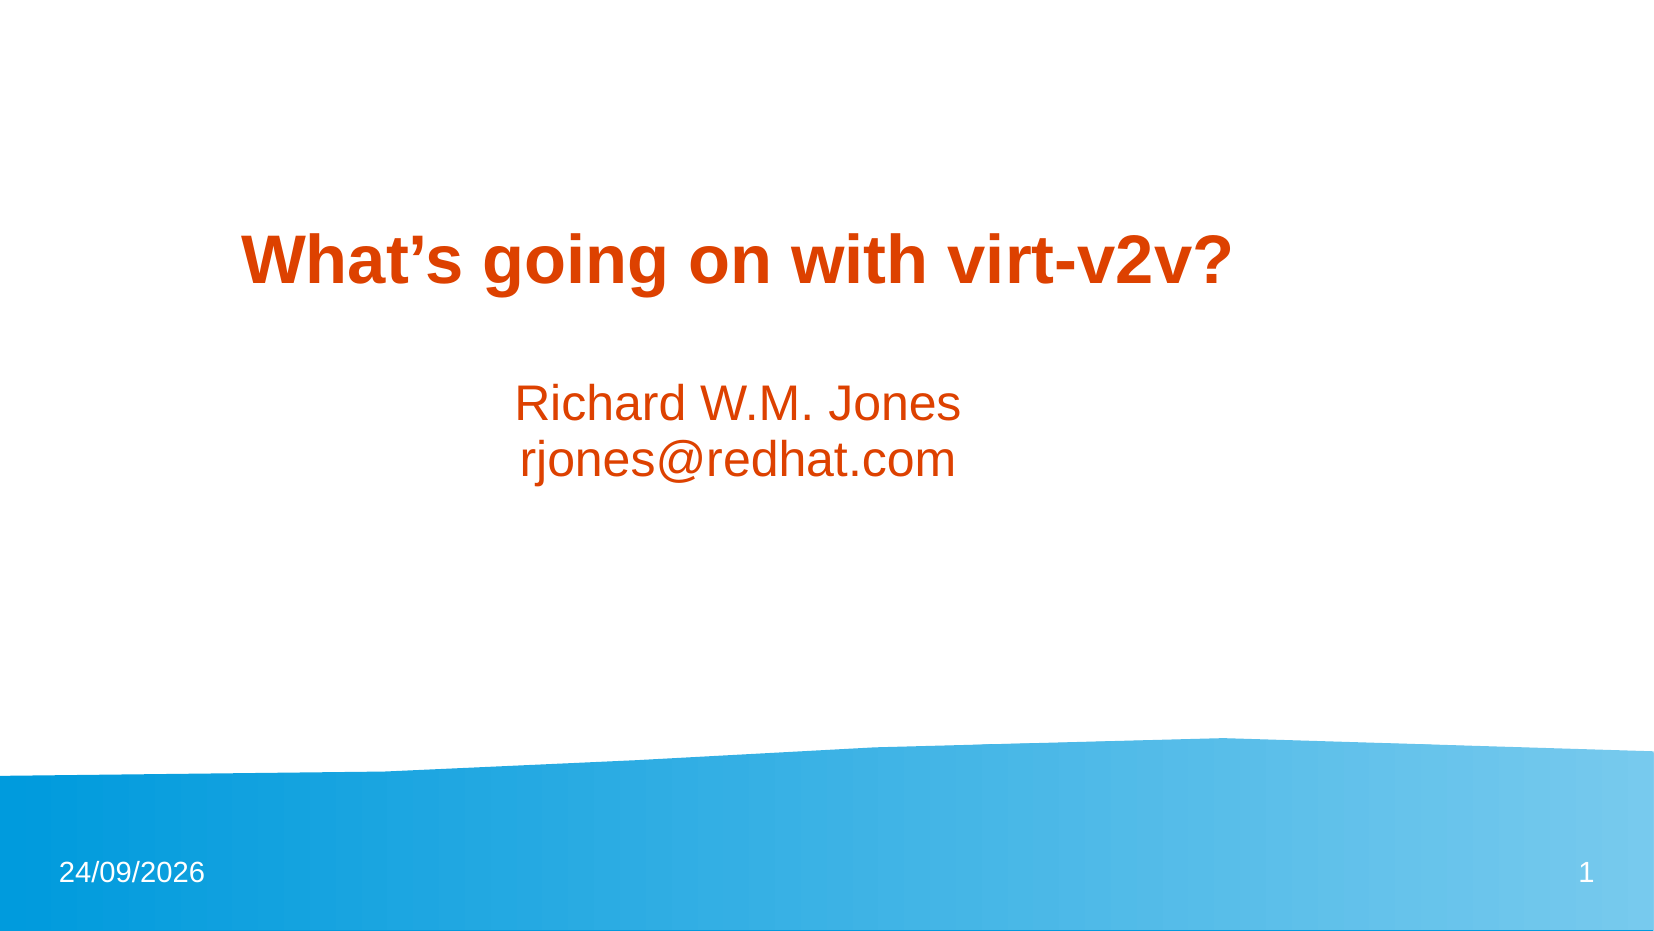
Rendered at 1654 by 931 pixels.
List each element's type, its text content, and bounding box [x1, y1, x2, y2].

title What’s going on with virt-v2v? Richard W.M. Jones rjones@redhat.com [0, 221, 1477, 487]
